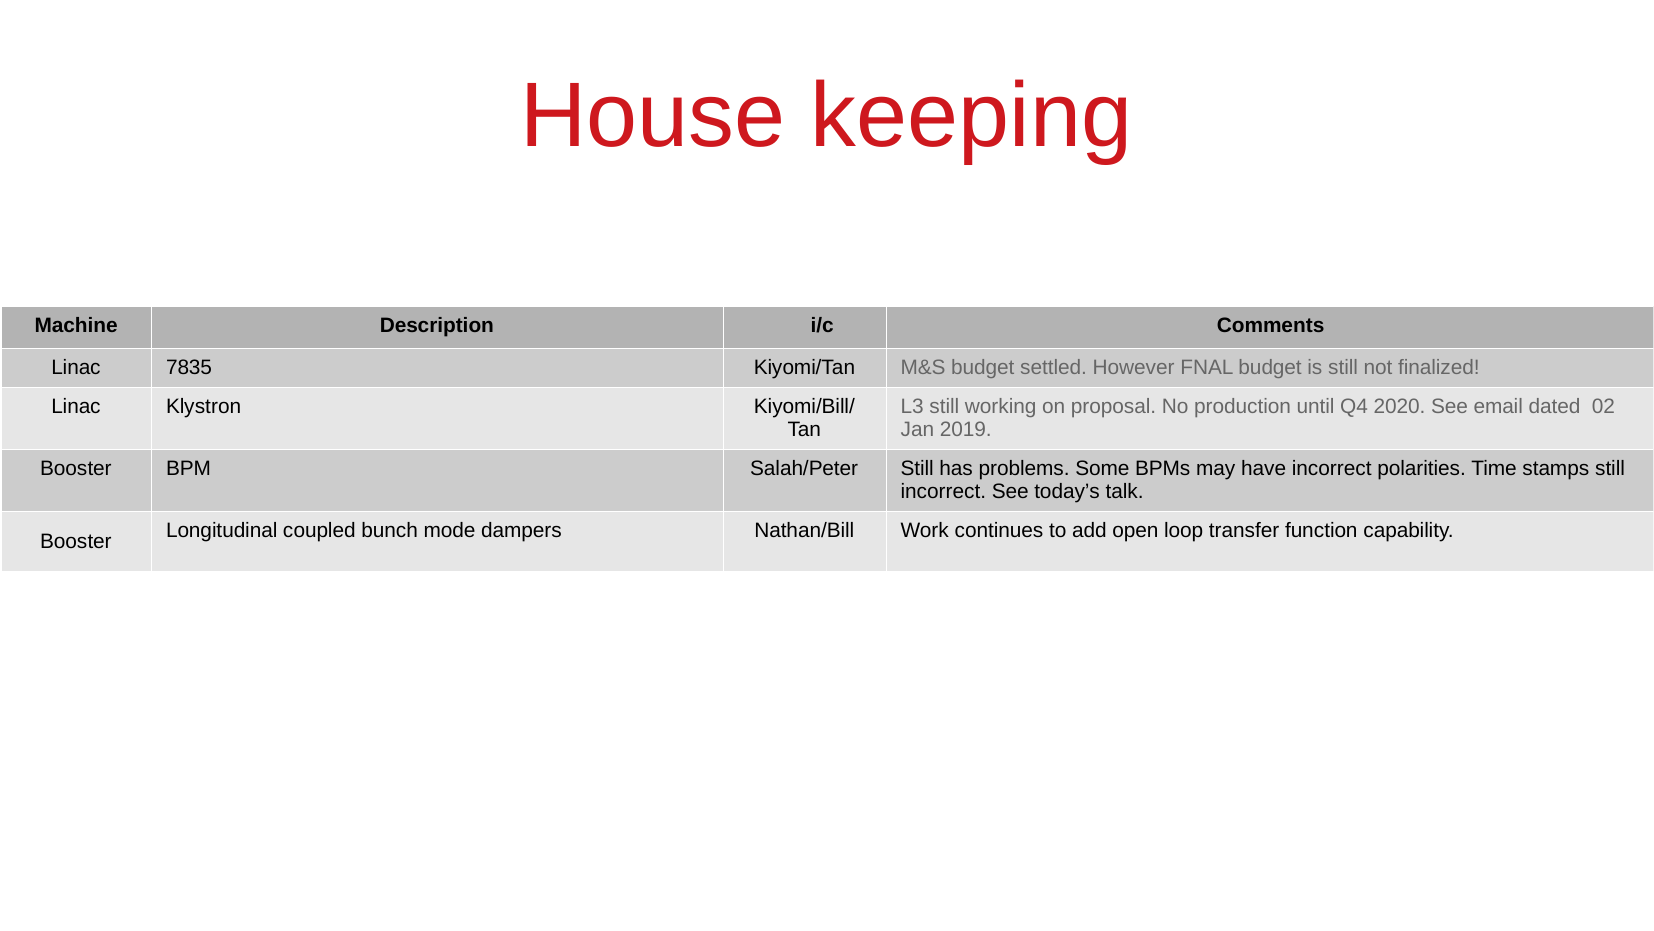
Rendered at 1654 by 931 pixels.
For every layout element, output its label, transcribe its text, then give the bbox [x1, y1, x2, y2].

table_cell L3 still working on proposal. No production until Q4 2020. See email dated 02 Jan 2019. [887, 388, 1654, 449]
table_header Machine [2, 307, 151, 348]
table_cell Longitudinal coupled bunch mode dampers [152, 512, 723, 571]
table_cell Booster [2, 450, 151, 511]
table_cell Still has problems. Some BPMs may have incorrect polarities. Time stamps still incorrect. See today’s talk. [887, 450, 1654, 511]
table_cell Kiyomi/Tan [724, 349, 886, 387]
table_cell BPM [152, 450, 723, 511]
table_cell Nathan/Bill [724, 512, 886, 571]
table_header Description [152, 307, 723, 348]
table_cell Klystron [152, 388, 723, 449]
table_cell Linac [2, 349, 151, 387]
table_cell M&S budget settled. However FNAL budget is still not finalized! [887, 349, 1654, 387]
table_cell Work continues to add open loop transfer function capability. [887, 512, 1654, 571]
table_cell Booster [2, 512, 151, 571]
table_cell Kiyomi/Bill/Tan [724, 388, 886, 449]
table_cell Salah/Peter [724, 450, 886, 511]
table_header i/c [724, 307, 886, 348]
table_cell Linac [2, 388, 151, 449]
title House keeping [82, 37, 1571, 193]
table_header Comments [887, 307, 1654, 348]
table_cell 7835 [152, 349, 723, 387]
